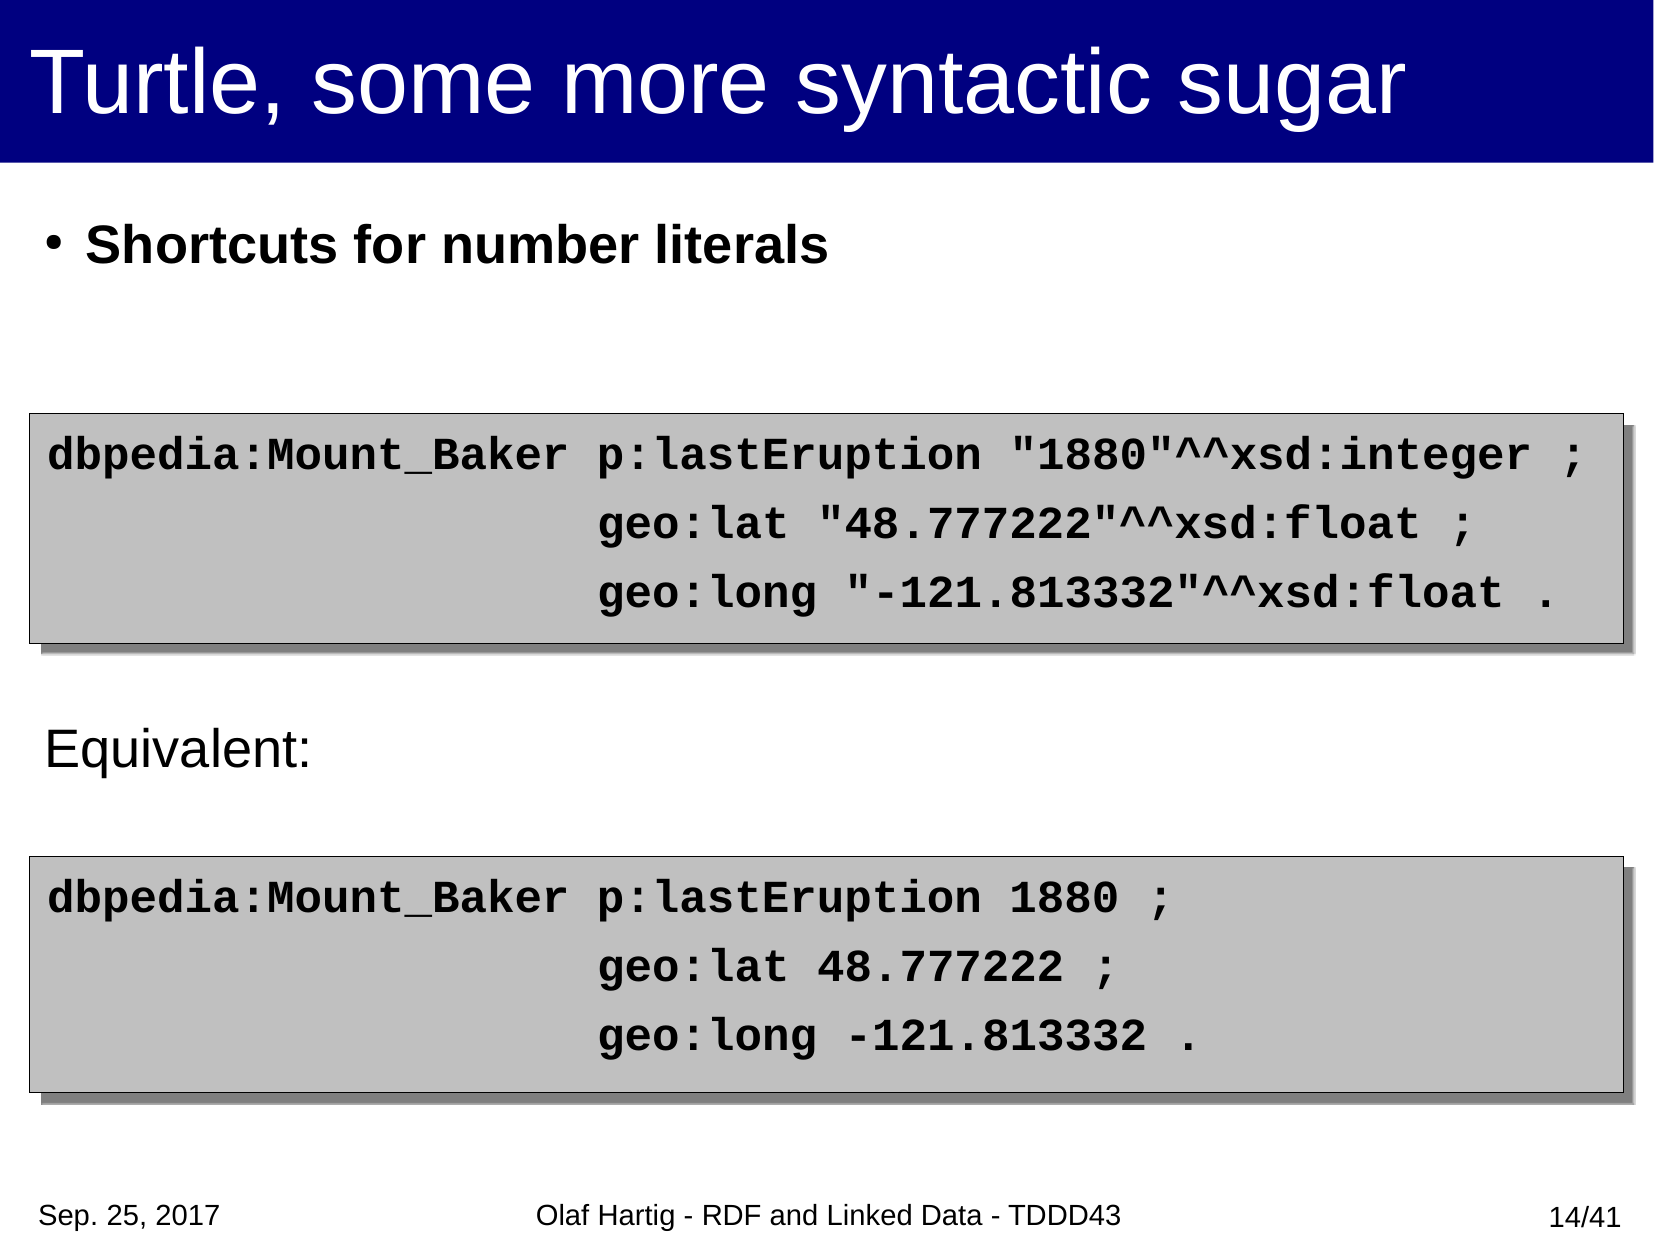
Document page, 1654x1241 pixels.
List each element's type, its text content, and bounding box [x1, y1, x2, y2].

title Turtle, some more syntactic sugar [0, 0, 1654, 163]
text_box Shortcuts for number literals Equivalent: [29, 206, 1624, 413]
text_box dbpedia:Mount_Baker p:lastEruption "1880"^^xsd:integer ; geo:lat "48.777222"^^xsd:float ; geo:long "-121.813332"^^xsd:float . [29, 413, 1624, 644]
text_box Shortcuts for number literals Equivalent: [29, 644, 1624, 787]
text_box dbpedia:Mount_Baker p:lastEruption 1880 ; geo:lat 48.777222 ; geo:long -121.813332 . [29, 856, 1624, 1093]
